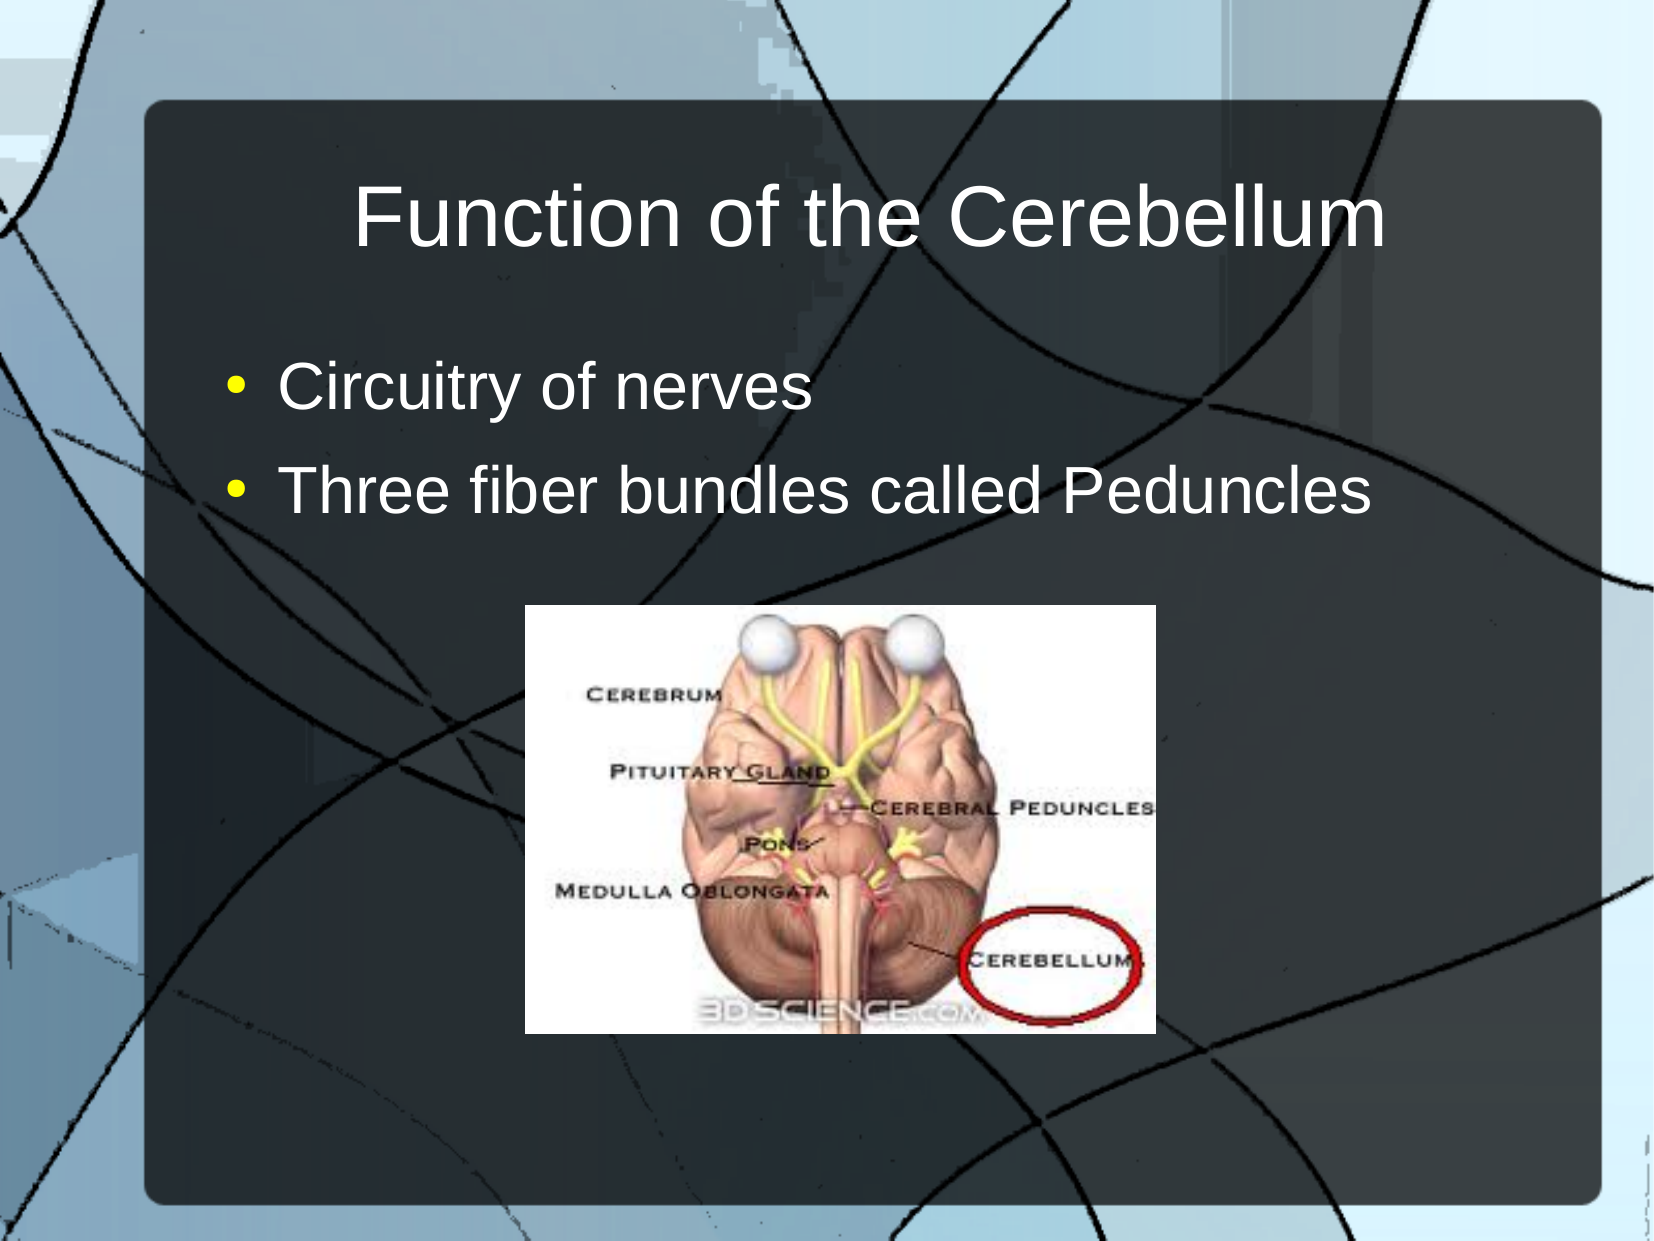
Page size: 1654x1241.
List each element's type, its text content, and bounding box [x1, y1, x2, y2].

list Circuitry of nerves Three fiber bundles called Peduncles [206, 349, 1571, 1034]
title Function of the Cerebellum [159, 108, 1583, 325]
picture [0, 0, 1654, 1241]
